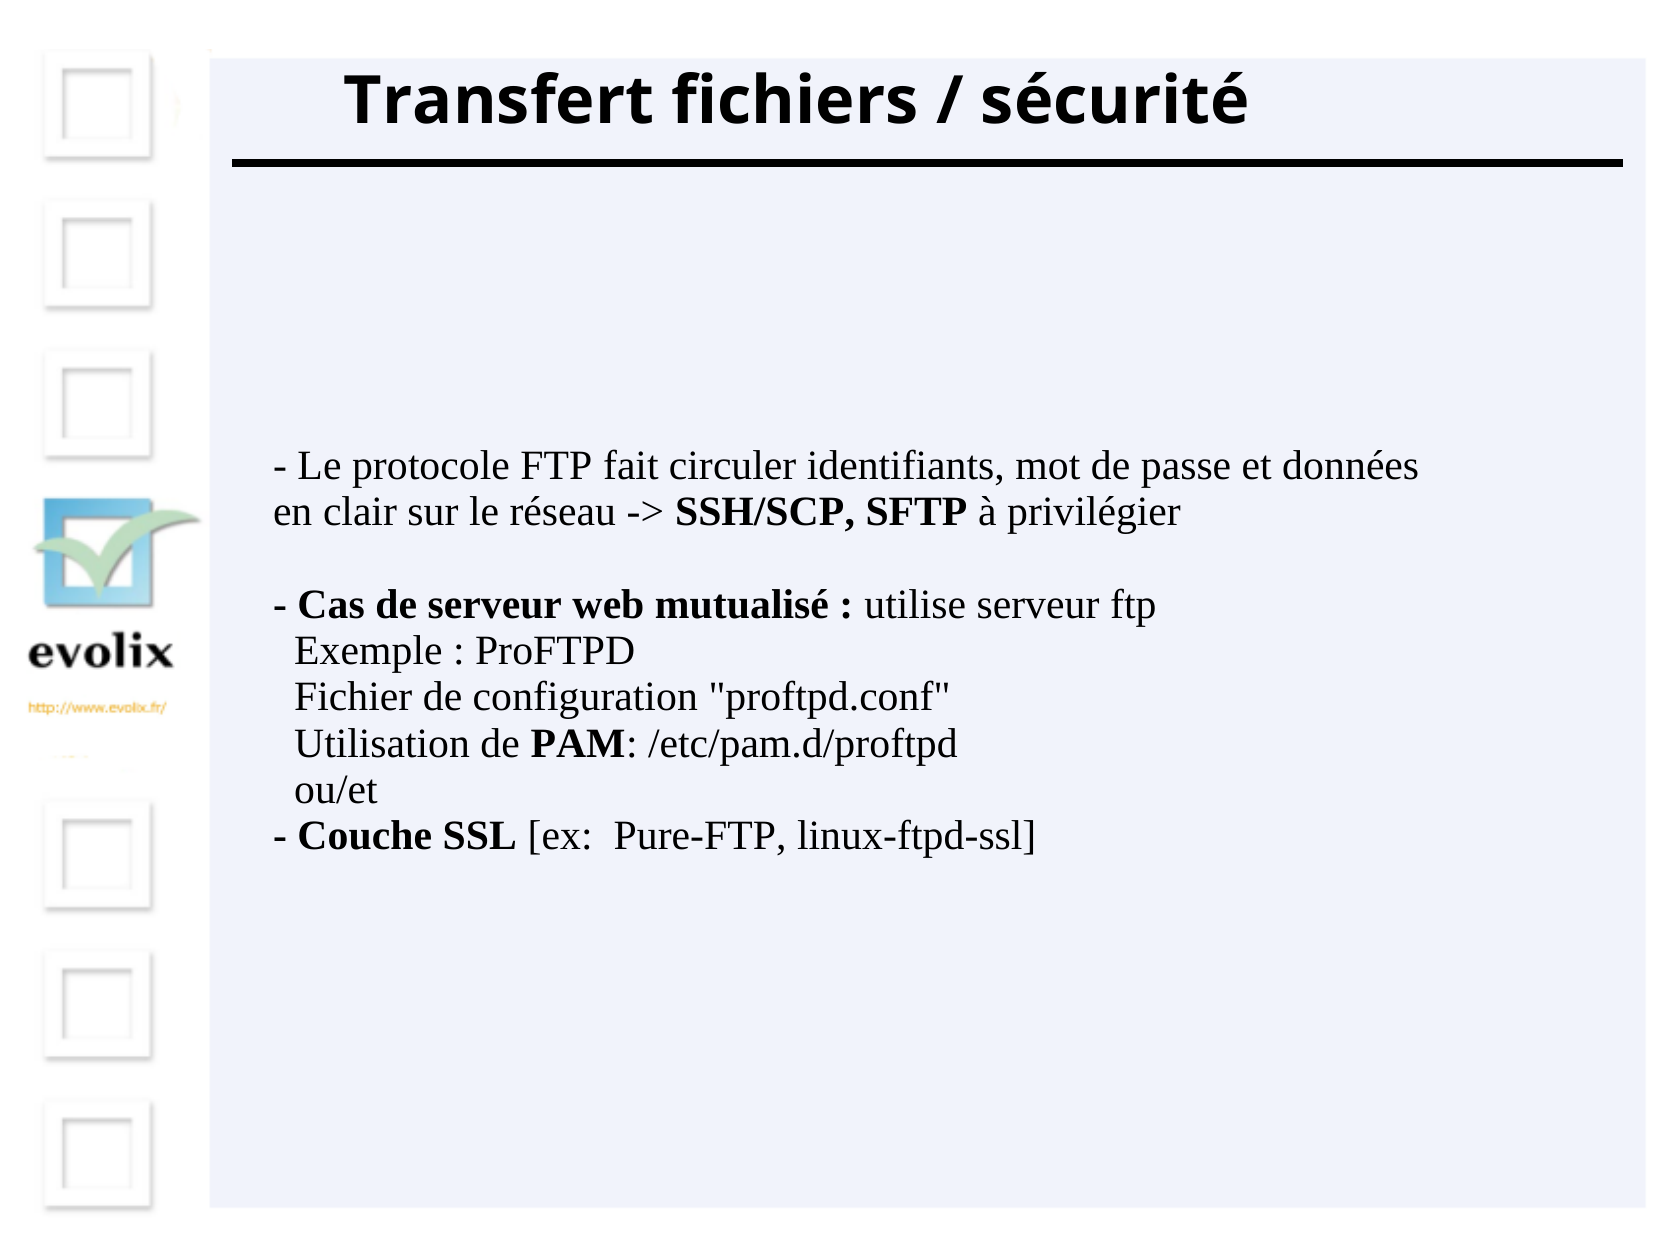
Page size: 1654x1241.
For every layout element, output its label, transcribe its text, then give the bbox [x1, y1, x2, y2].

picture [0, 49, 1654, 1218]
title Transfert fichiers / sécurité [260, 0, 1335, 196]
subtitle - Le protocole FTP fait circuler identifiants, mot de passe et données en clair sur le réseau -> SSH/SCP, SFTP à privilégier - Cas de serveur web mutualisé : utilise serveur ftp Exemple : ProFTPD Fichier de configuration "proftpd.conf" Utilisation de PAM: /etc/pam.d/proftpd ou/et - Couche SSL [ex: Pure-FTP, linux-ftpd-ssl] [273, 229, 1478, 1109]
